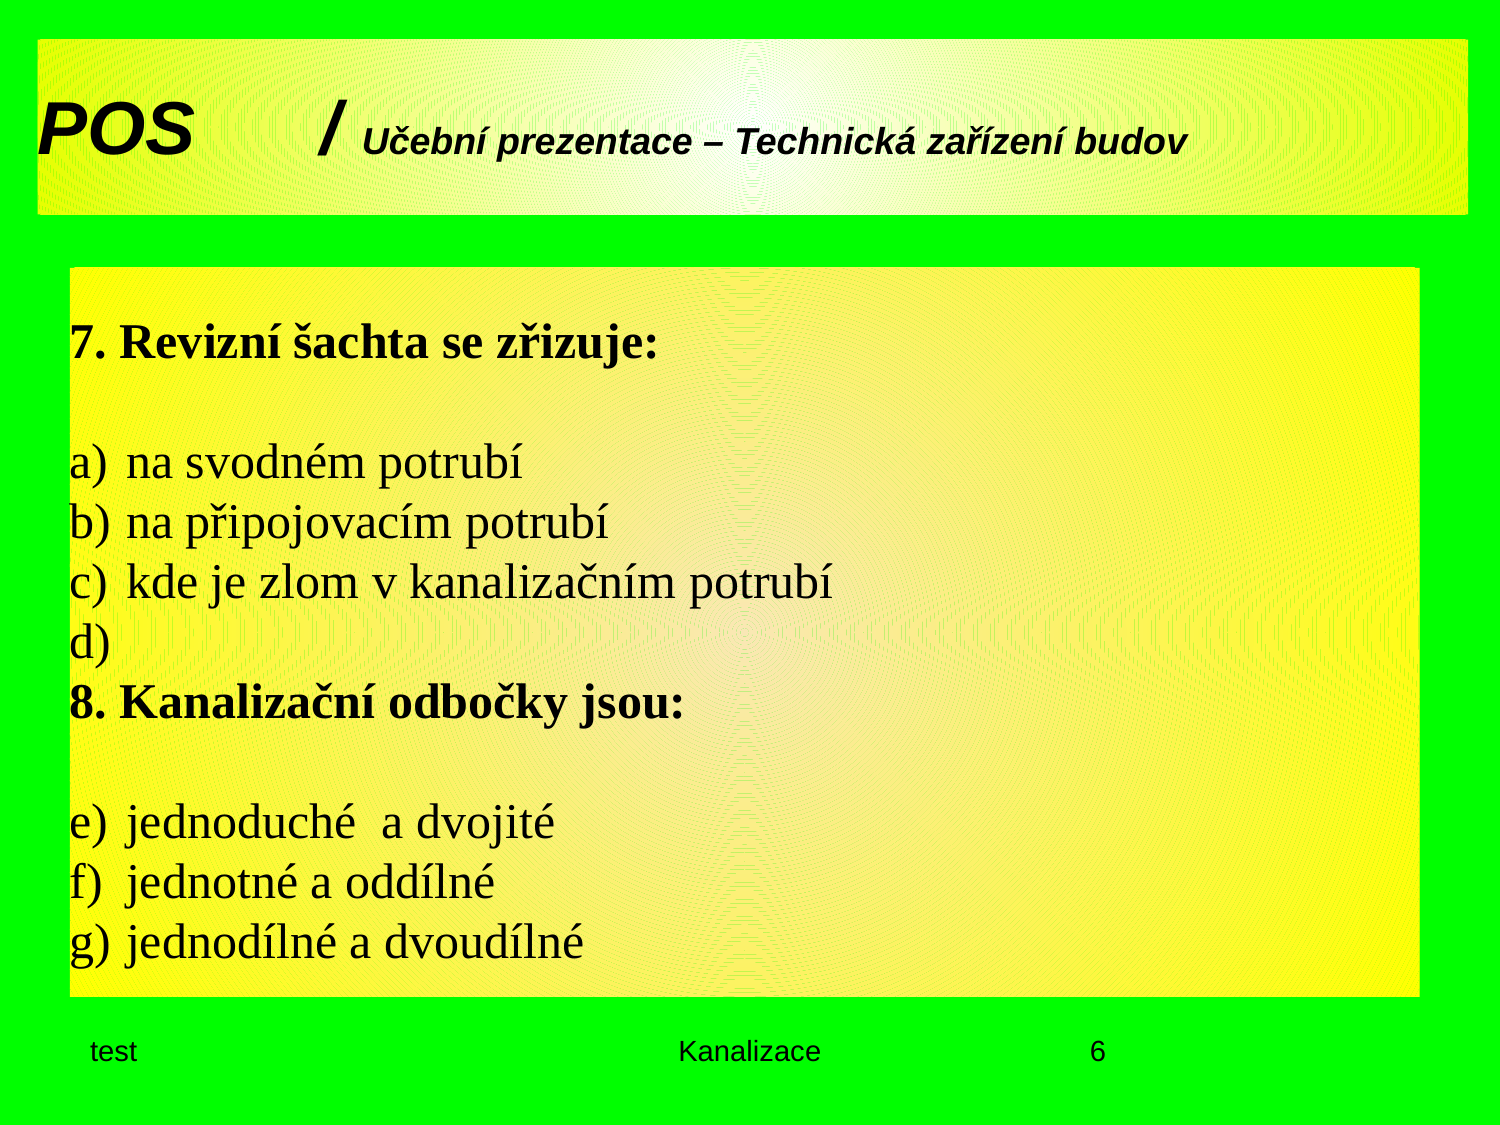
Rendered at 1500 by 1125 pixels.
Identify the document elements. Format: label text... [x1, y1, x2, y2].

text_box Kanalizace [512, 1024, 988, 1103]
text_box [1074, 1024, 1426, 1103]
text_box POS / Učební prezentace – Technická zařízení budov [38, 40, 1468, 214]
text_box 7. Revizní šachta se zřizuje: na svodném potrubí na připojovacím potrubí kde je zlom v kanalizačním potrubí 8. Kanalizační odbočky jsou: jednoduché a dvojité jednotné a oddílné jednodílné a dvoudílné [69, 267, 1420, 997]
text_box test [75, 1024, 426, 1103]
